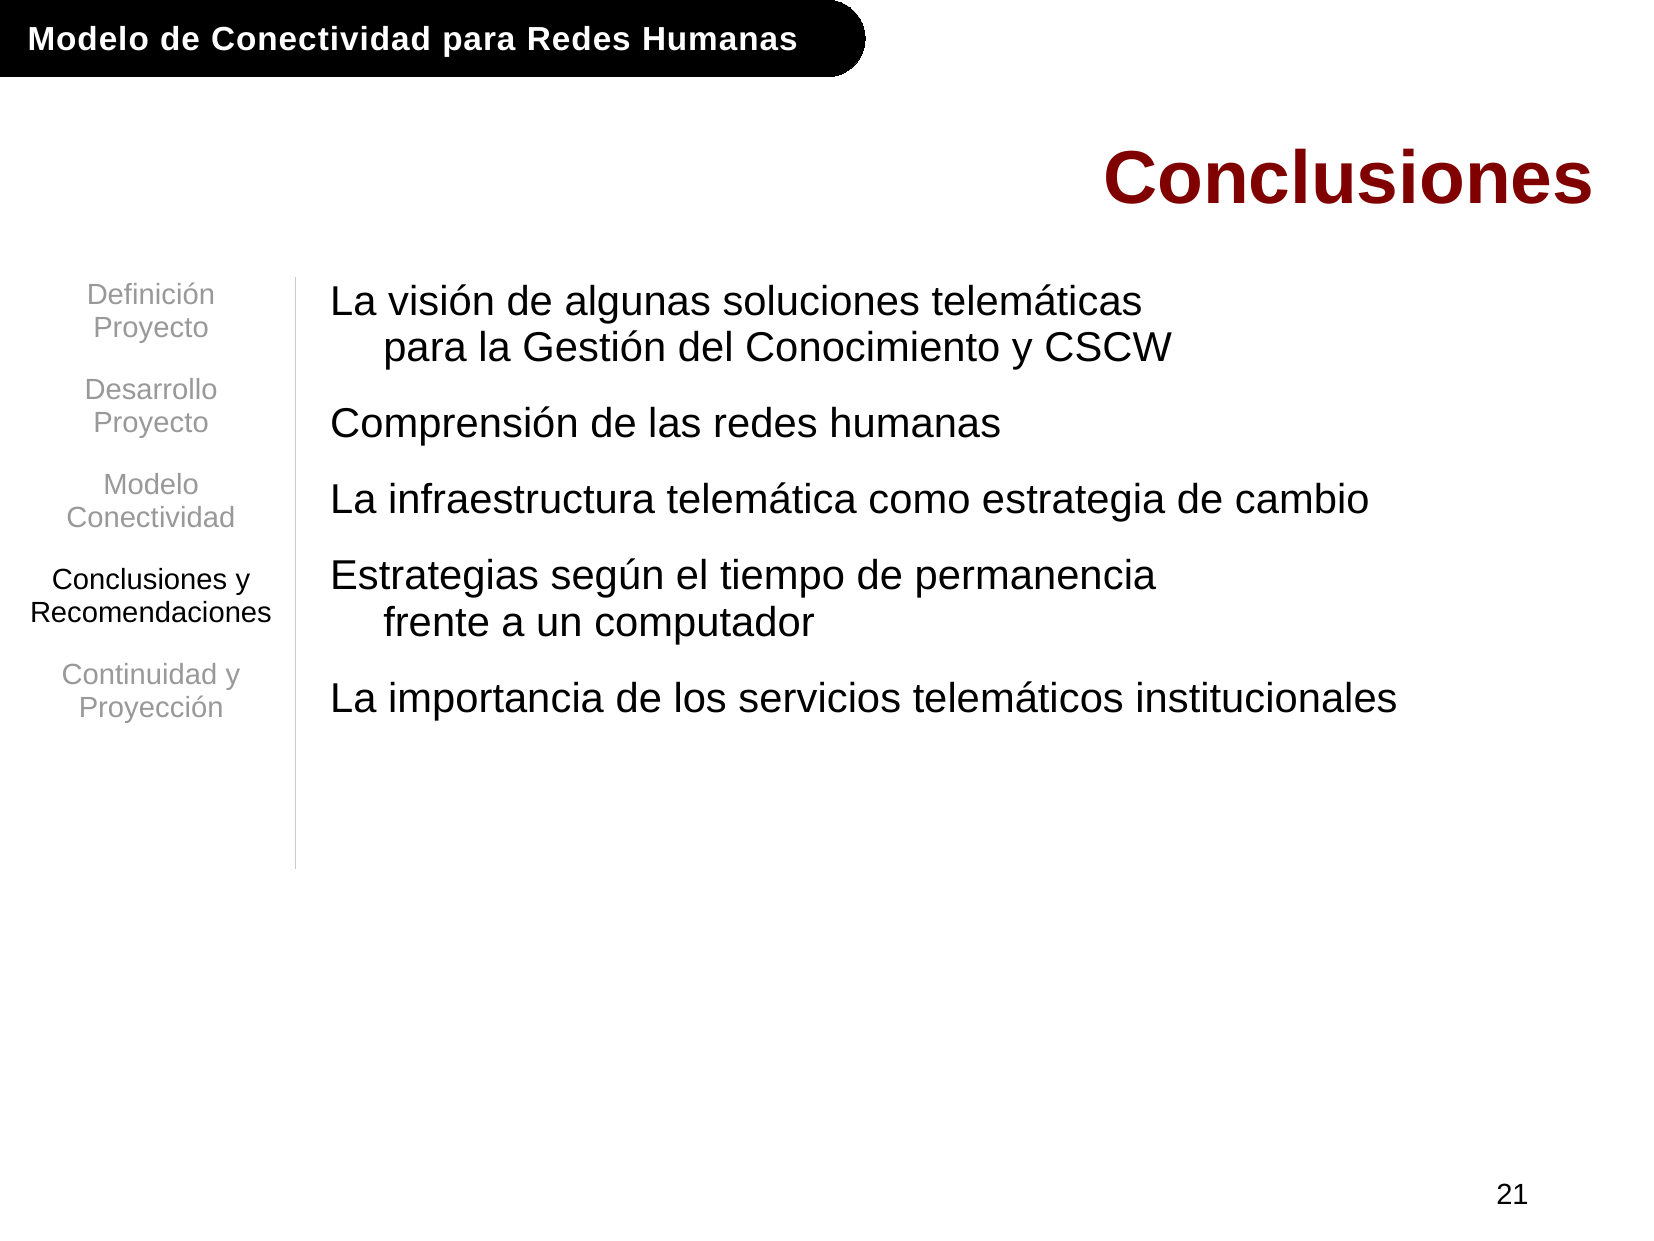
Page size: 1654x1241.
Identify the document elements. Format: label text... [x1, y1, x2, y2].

title Conclusiones [118, 118, 1595, 237]
list La visión de algunas soluciones telemáticas para la Gestión del Conocimiento y CSCW Comprensión de las redes humanas La infraestructura telemática como estrategia de cambio Estrategias según el tiempo de permanencia frente a un computador La importancia de los servicios telemáticos institucionales [312, 277, 1595, 1142]
list Definición Proyecto Desarrollo Proyecto Modelo Conectividad Conclusiones y Recomendaciones Continuidad y Proyección [17, 277, 285, 862]
